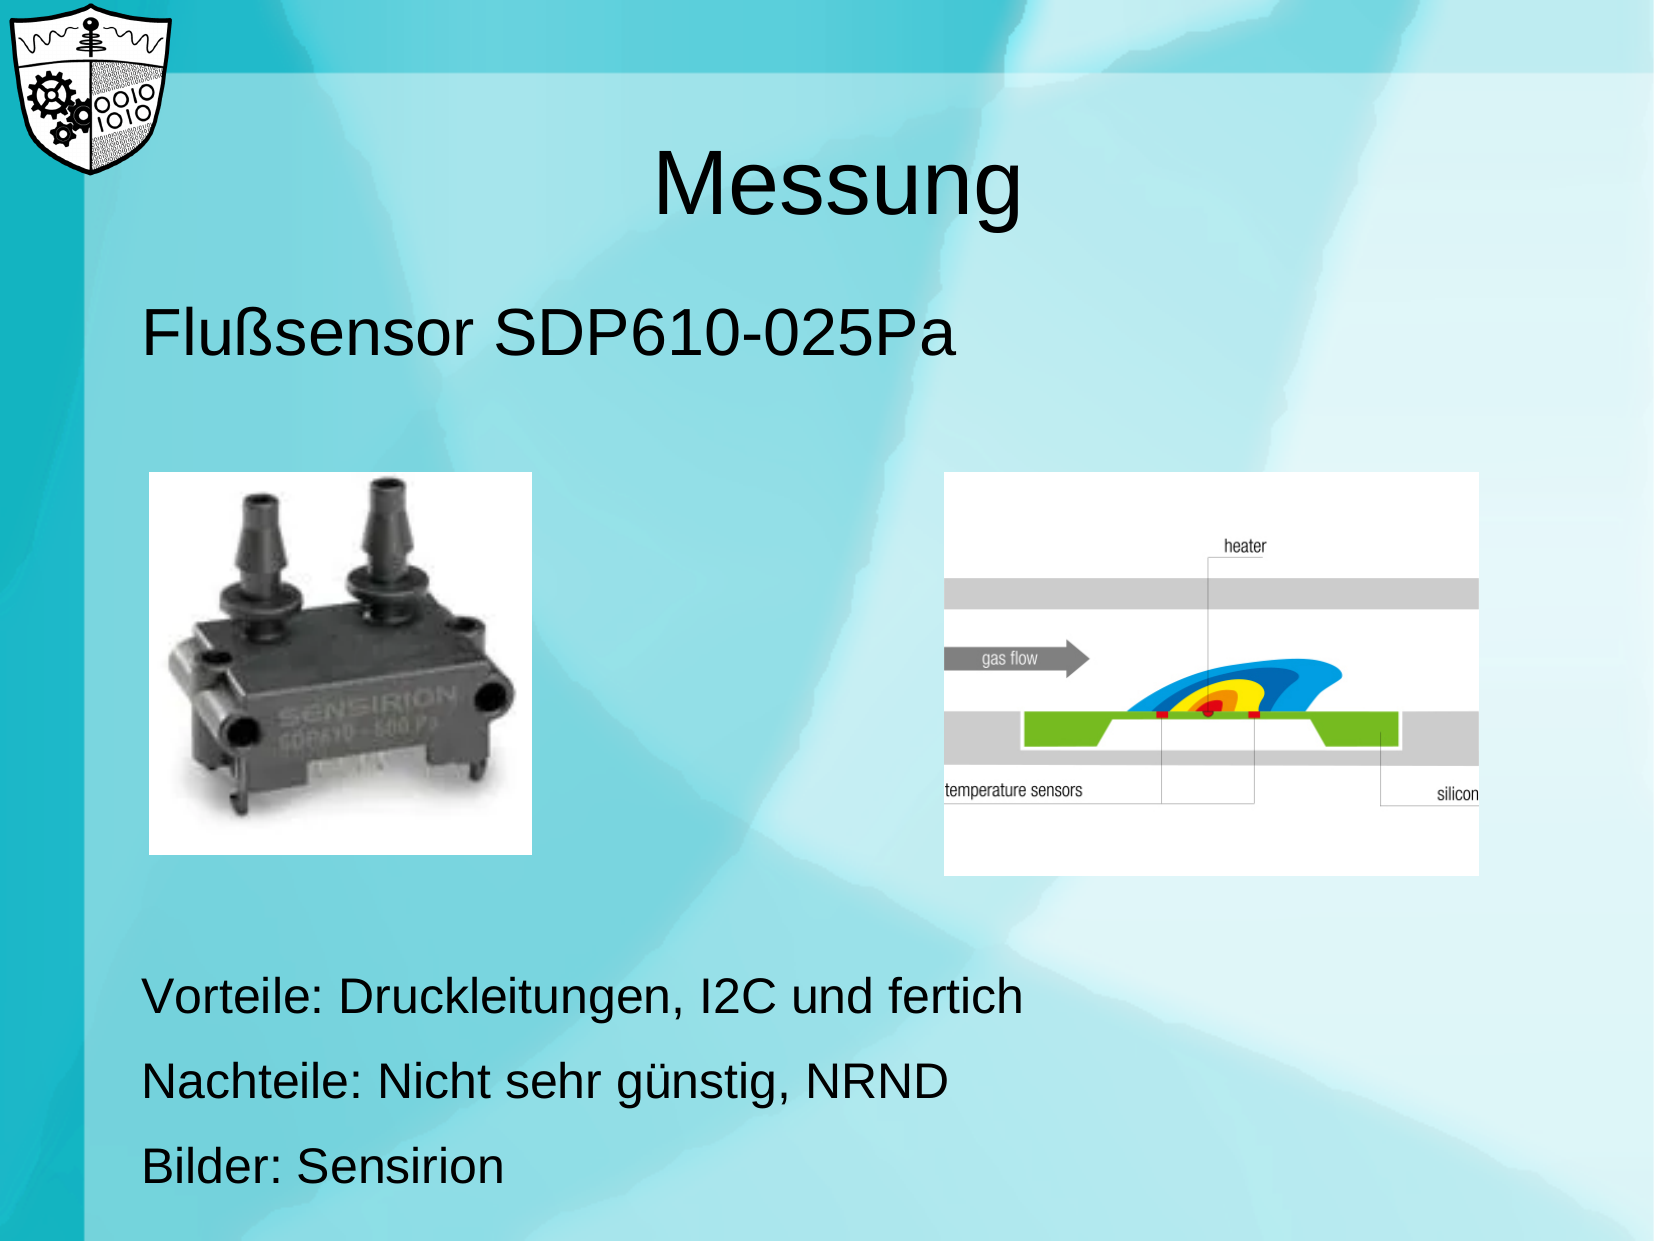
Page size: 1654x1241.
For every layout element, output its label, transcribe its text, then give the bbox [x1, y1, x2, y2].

picture [0, 0, 1654, 1241]
title Messung [94, 78, 1583, 287]
list Flußsensor SDP610-025Pa Vorteile: Druckleitungen, I2C und fertich Nachteile: Nicht sehr günstig, NRND Bilder: Sensirion [141, 295, 1506, 1211]
